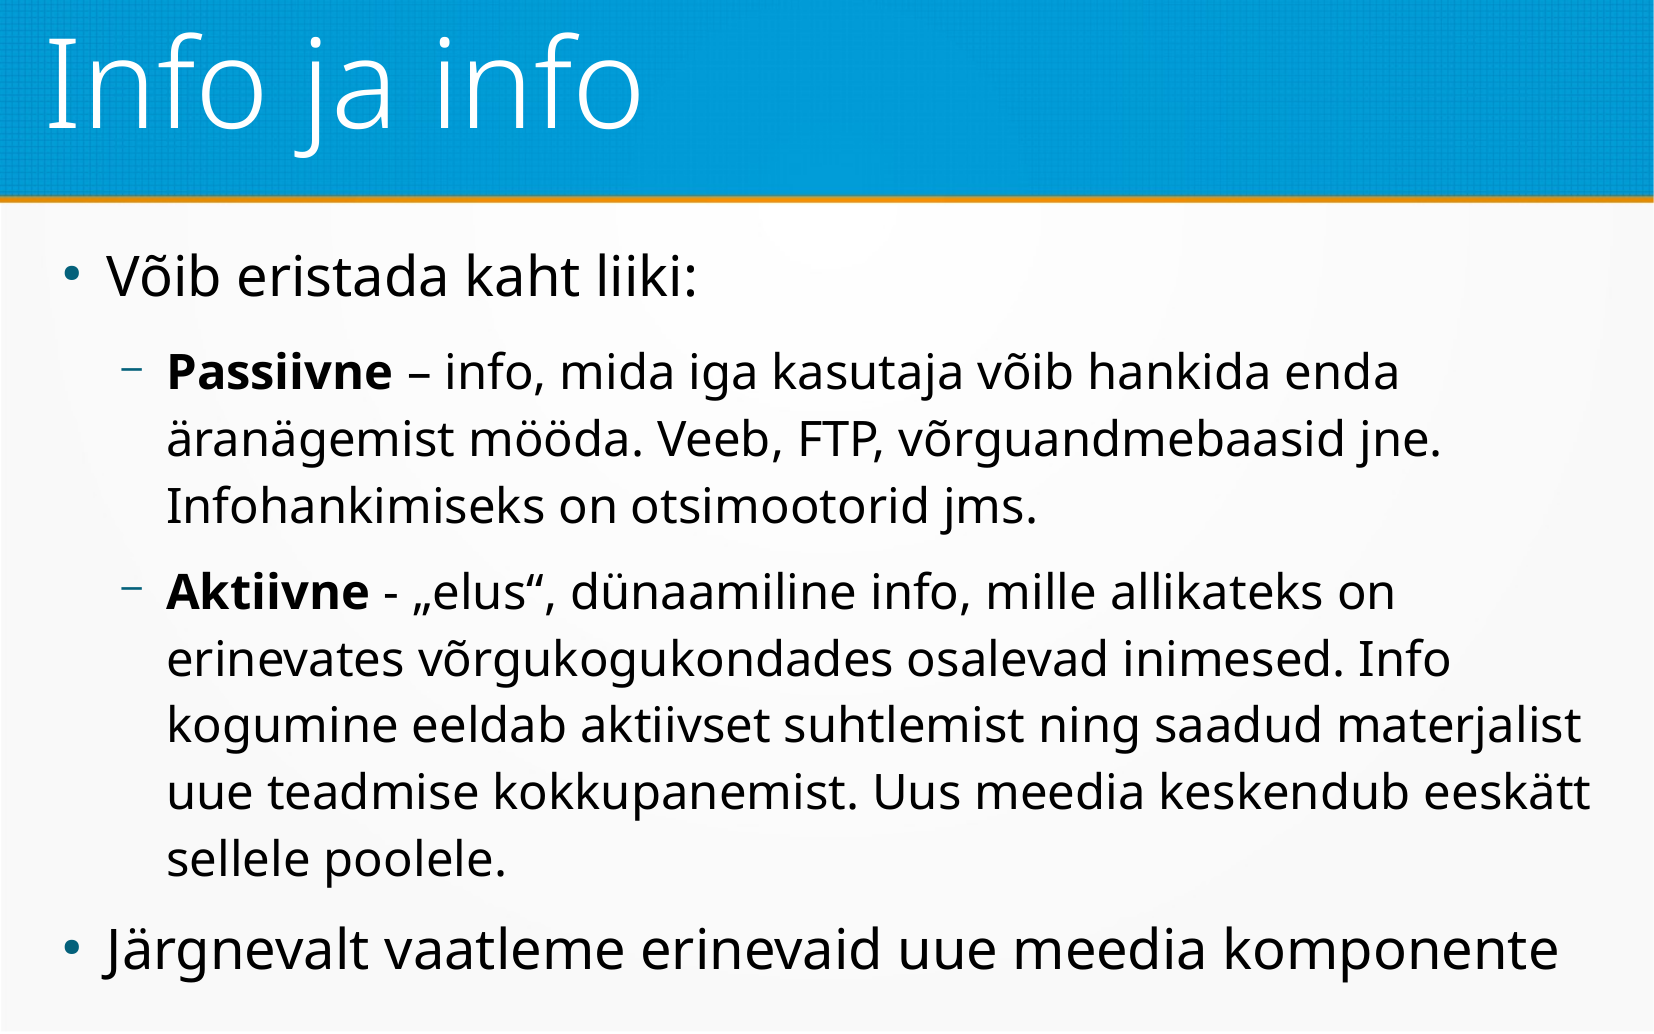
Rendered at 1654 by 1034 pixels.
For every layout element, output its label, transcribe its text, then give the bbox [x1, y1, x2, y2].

title Info ja info [43, 0, 1619, 166]
list Võib eristada kaht liiki: Passiivne – info, mida iga kasutaja võib hankida enda äranägemist mööda. Veeb, FTP, võrguandmebaasid jne. Infohankimiseks on otsimootorid jms. Aktiivne - „elus“, dünaamiline info, mille allikateks on erinevates võrgukogukondades osalevad inimesed. Info kogumine eeldab aktiivset suhtlemist ning saadud materjalist uue teadmise kokkupanemist. Uus meedia keskendub eeskätt sellele poolele. Järgnevalt vaatleme erinevaid uue meedia komponente [47, 236, 1607, 1002]
picture [0, 195, 1654, 1034]
